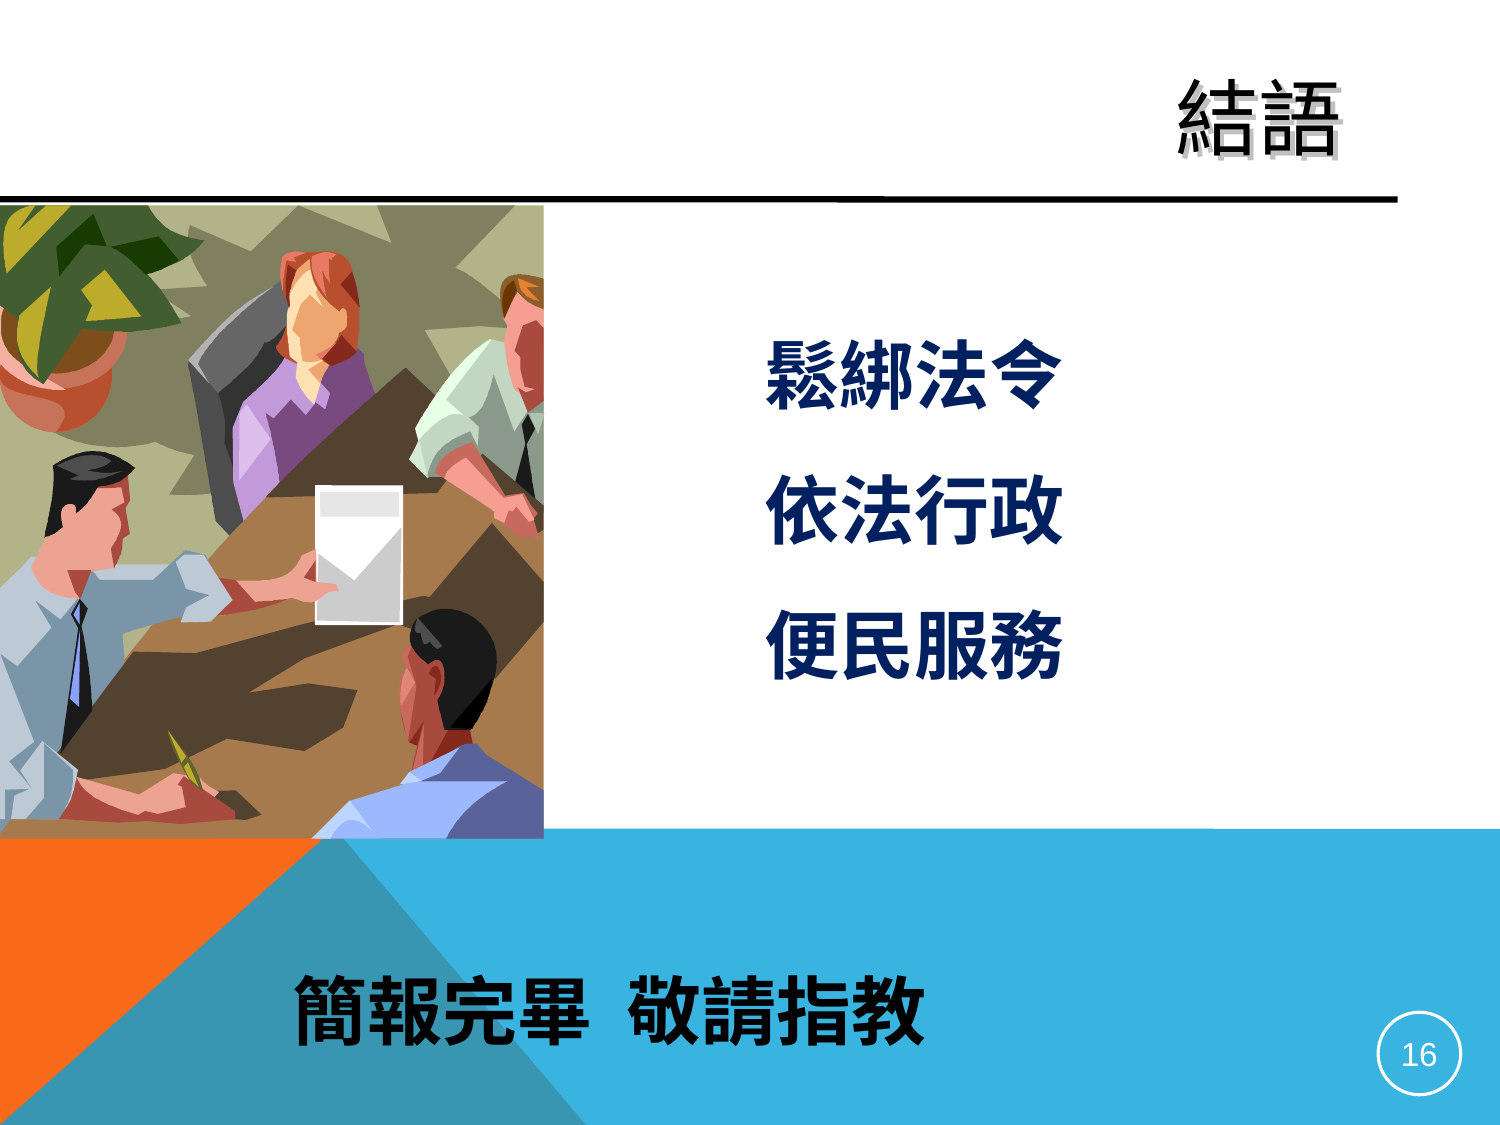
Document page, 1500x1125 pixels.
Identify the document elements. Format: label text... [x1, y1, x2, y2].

picture [0, 197, 552, 847]
text_box 鬆綁法令 依法行政 便民服務 [749, 275, 1360, 832]
text_box 簡報完畢 敬請指教 [277, 911, 1161, 1063]
text_box <編號> [1378, 1012, 1461, 1095]
text_box 結語 [1160, 58, 1372, 175]
